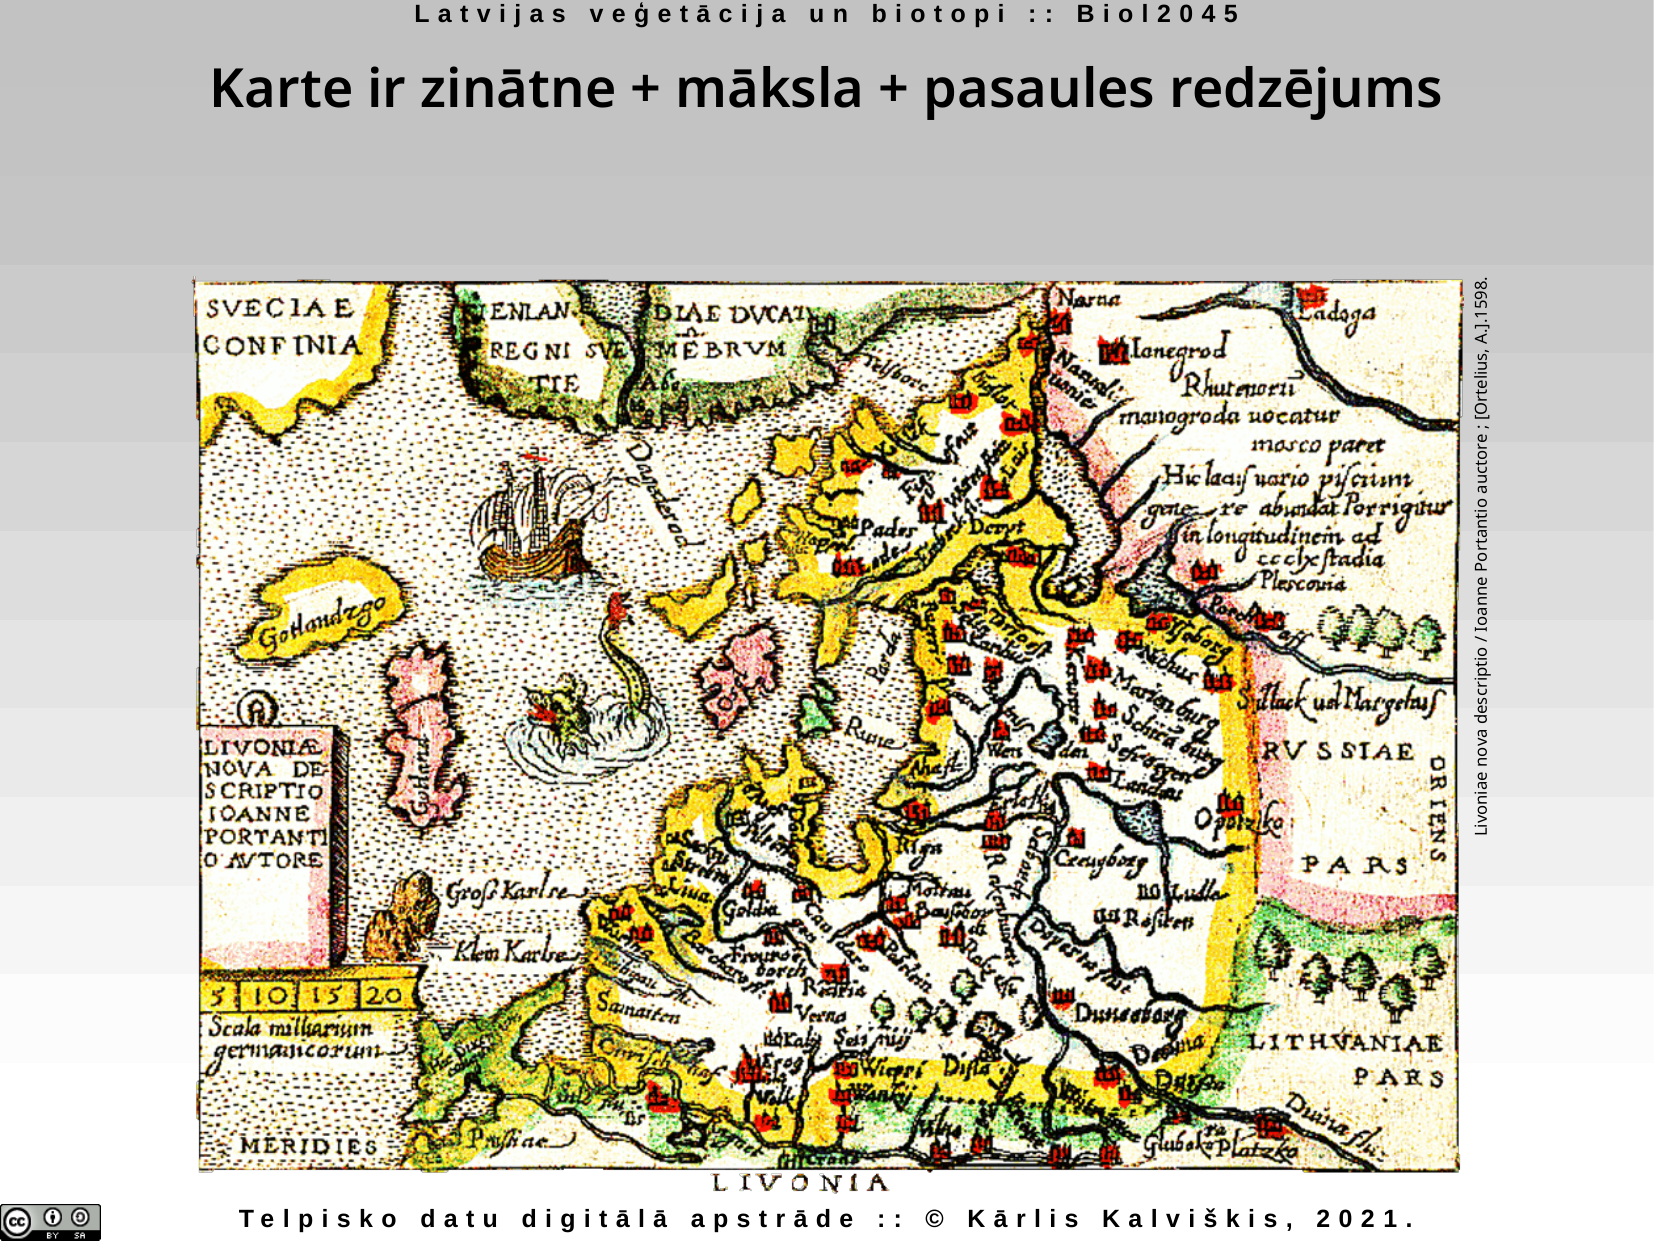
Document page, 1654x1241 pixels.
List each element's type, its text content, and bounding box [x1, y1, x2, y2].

text_box Livoniae nova descriptio / Ioanne Portantio auctore ; [Ortelius, A.].1598. [1471, 276, 1492, 795]
picture [0, 0, 1654, 1241]
title Karte ir zinātne + māksla + pasaules redzējums [29, 49, 1625, 296]
